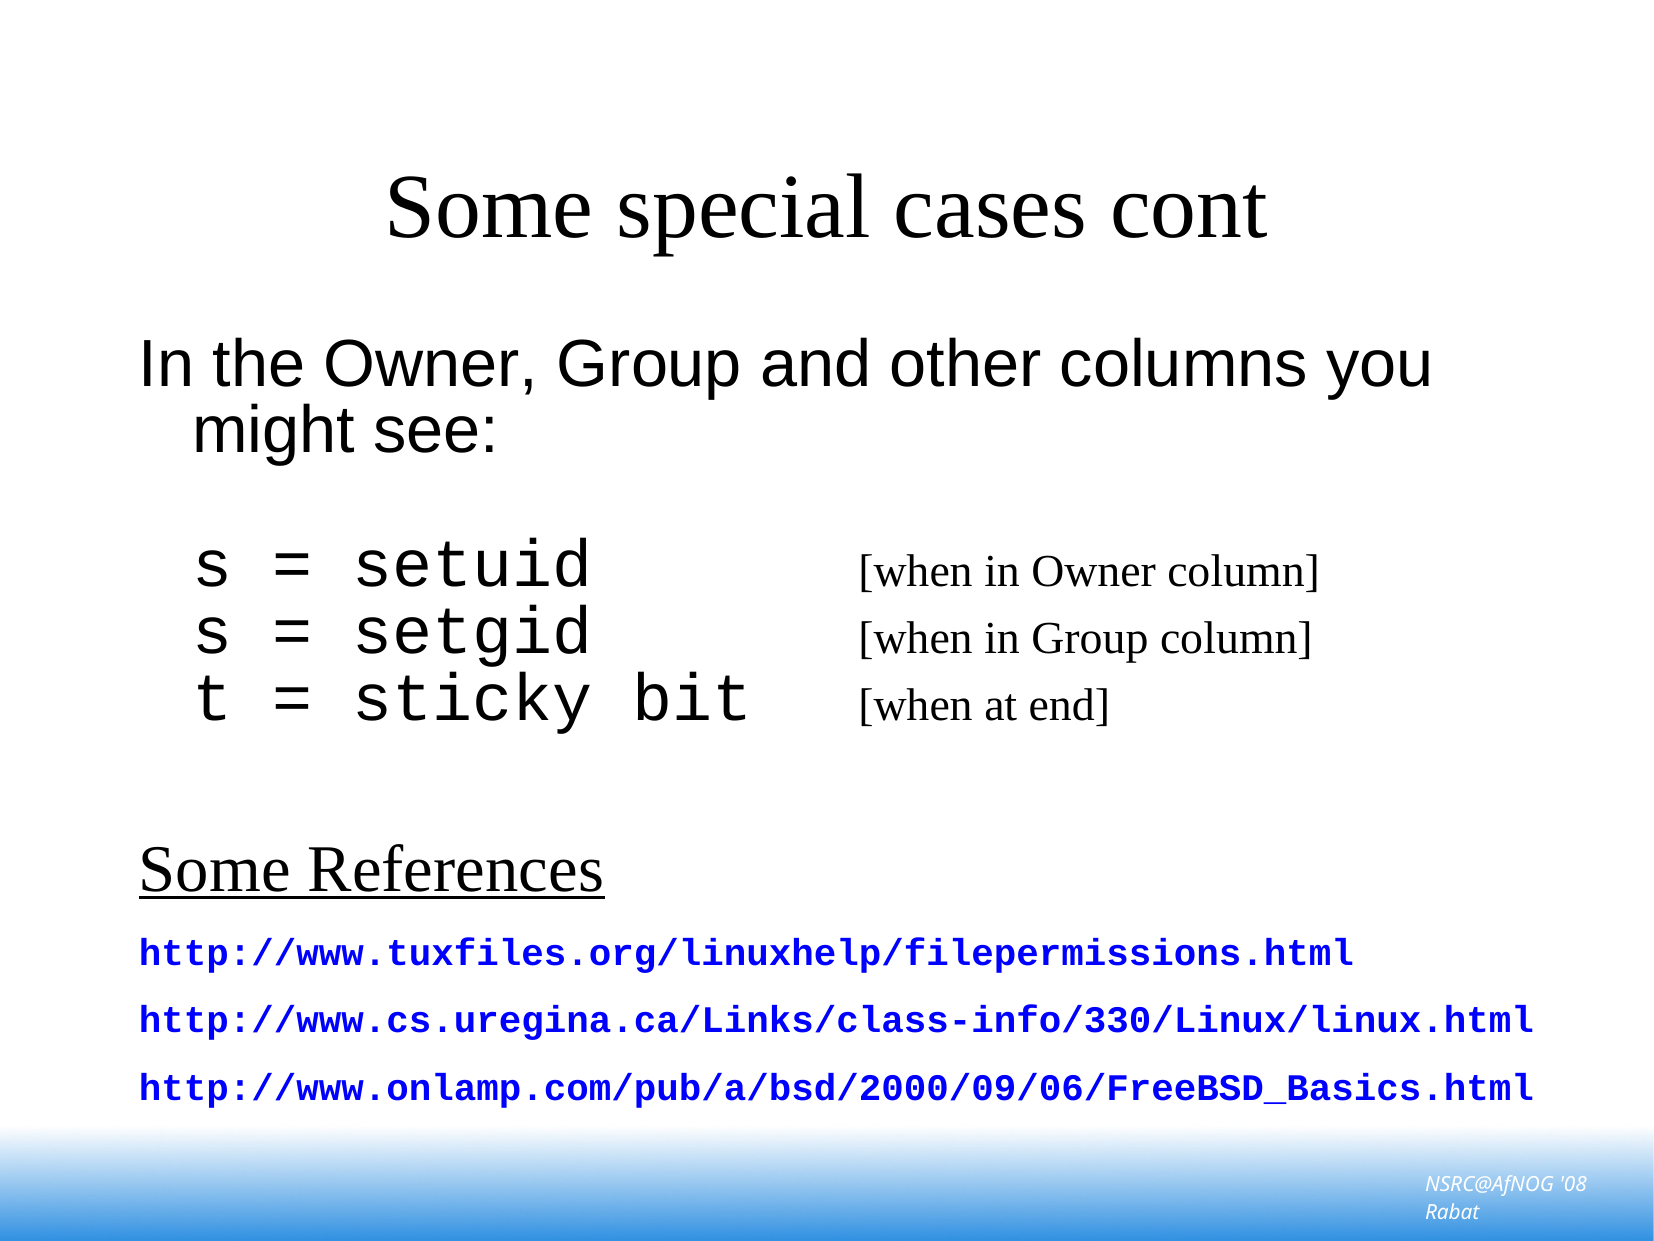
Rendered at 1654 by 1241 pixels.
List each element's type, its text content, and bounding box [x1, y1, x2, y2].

picture [0, 1124, 1654, 1241]
list In the Owner, Group and other columns you might see: s = setuid [when in Owner column] s = setgid [when in Group column] t = sticky bit [when at end] Some References http://www.tuxfiles.org/linuxhelp/filepermissions.html http://www.cs.uregina.ca/Links/class-info/330/Linux/linux.html http://www.onlamp.com/pub/a/bsd/2000/09/06/FreeBSD_Basics.html [121, 332, 1576, 1123]
title Some special cases cont [121, 102, 1534, 311]
